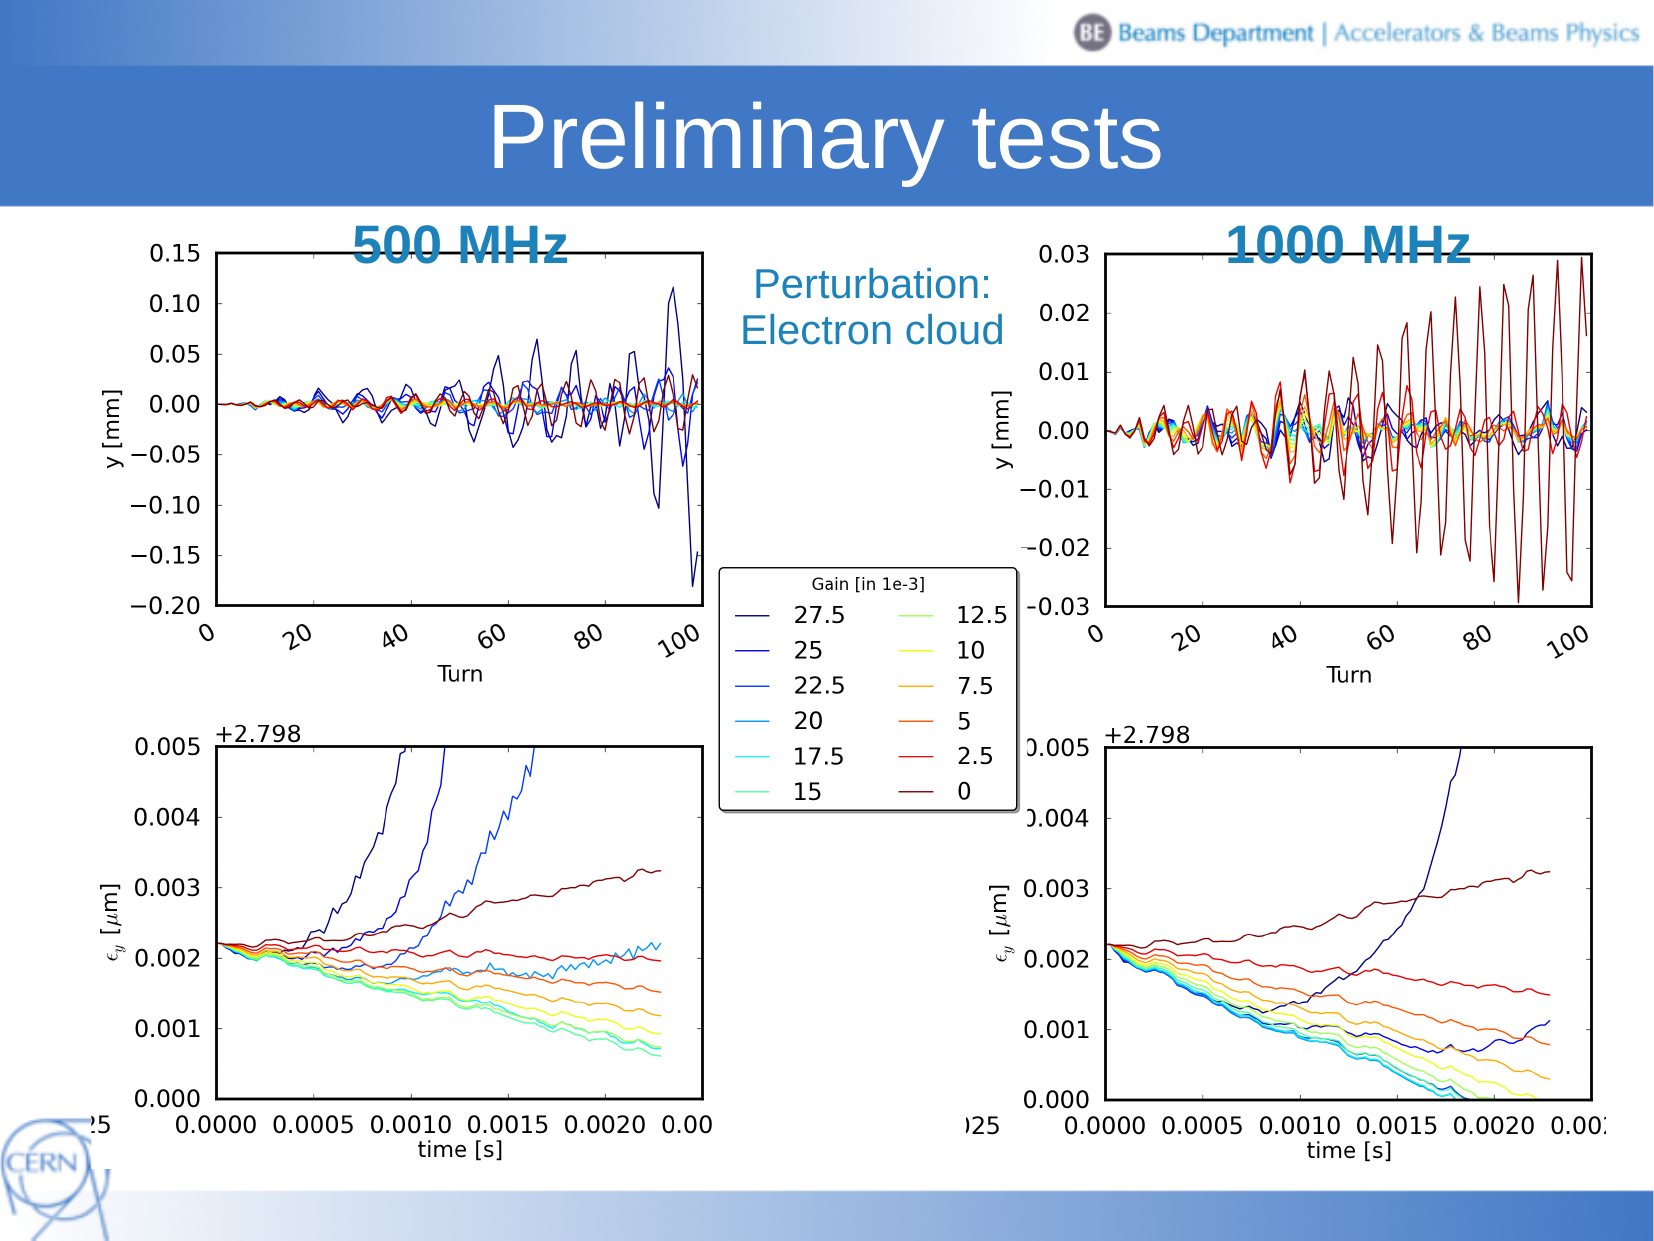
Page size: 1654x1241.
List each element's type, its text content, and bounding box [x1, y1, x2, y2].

text_box 1000 MHz [1210, 206, 1489, 283]
text_box Perturbation: Electron cloud [725, 253, 1020, 362]
text_box 500 MHz [337, 206, 586, 283]
picture [0, 0, 1654, 1241]
title Preliminary tests [82, 49, 1571, 226]
